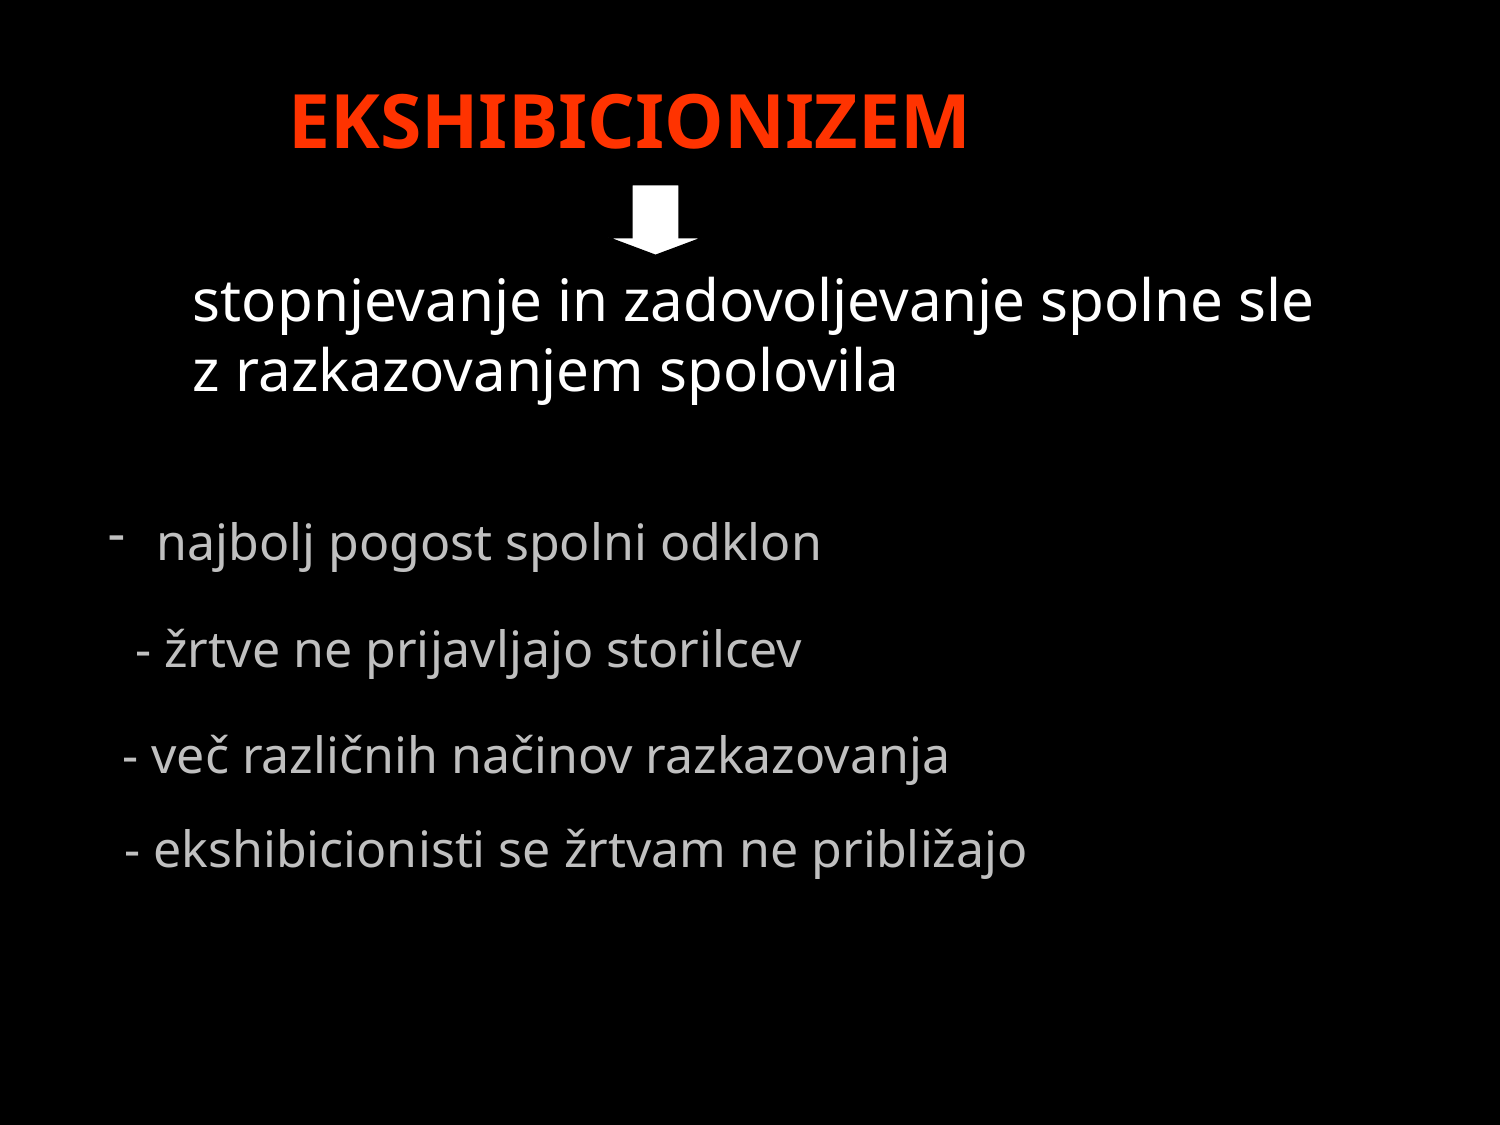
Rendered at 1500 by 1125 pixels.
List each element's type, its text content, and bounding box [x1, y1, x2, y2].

text_box najbolj pogost spolni odklon [93, 503, 838, 579]
text_box - več različnih načinov razkazovanja [107, 716, 966, 791]
text_box stopnjevanje in zadovoljevanje spolne sle z razkazovanjem spolovila [178, 255, 1330, 411]
text_box [608, 184, 703, 256]
text_box - ekshibicionisti se žrtvam ne približajo [96, 810, 1044, 886]
text_box - žrtve ne prijavljajo storilcev [107, 609, 818, 685]
text_box EKSHIBICIONIZEM [273, 66, 987, 172]
